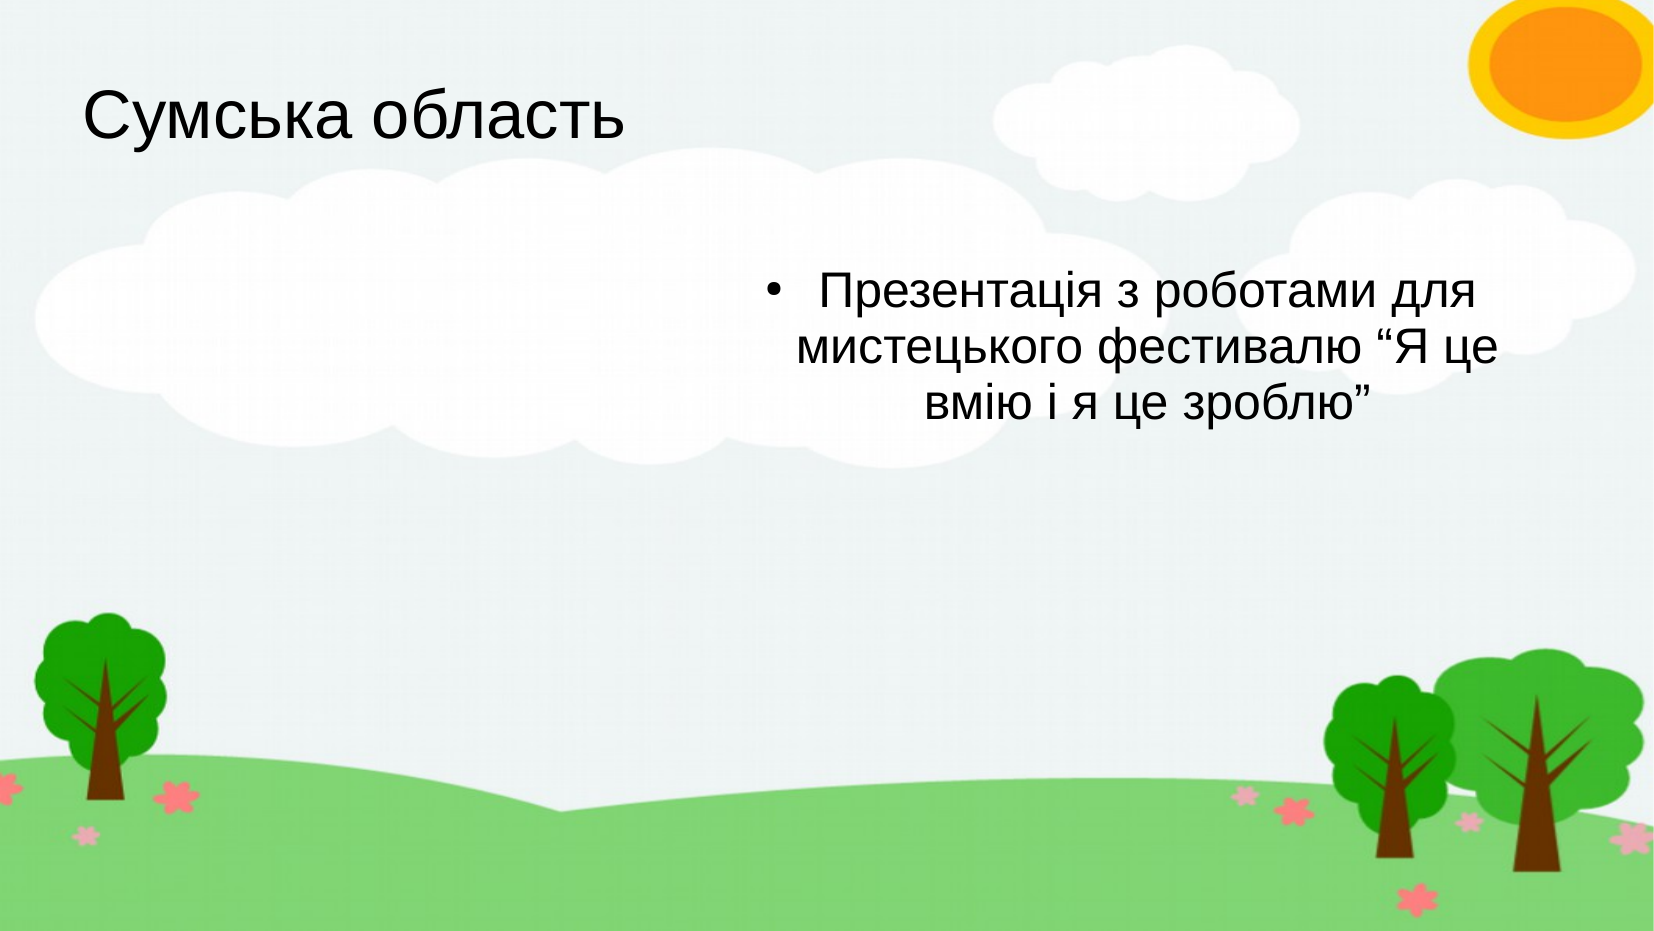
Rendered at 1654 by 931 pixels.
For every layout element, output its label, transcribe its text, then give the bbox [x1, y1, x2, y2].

title Сумська область [82, 37, 1571, 193]
picture [0, 0, 1654, 931]
list Презентація з роботами для мистецького фестивалю “Я це вмію і я це зроблю” [686, 262, 1538, 802]
